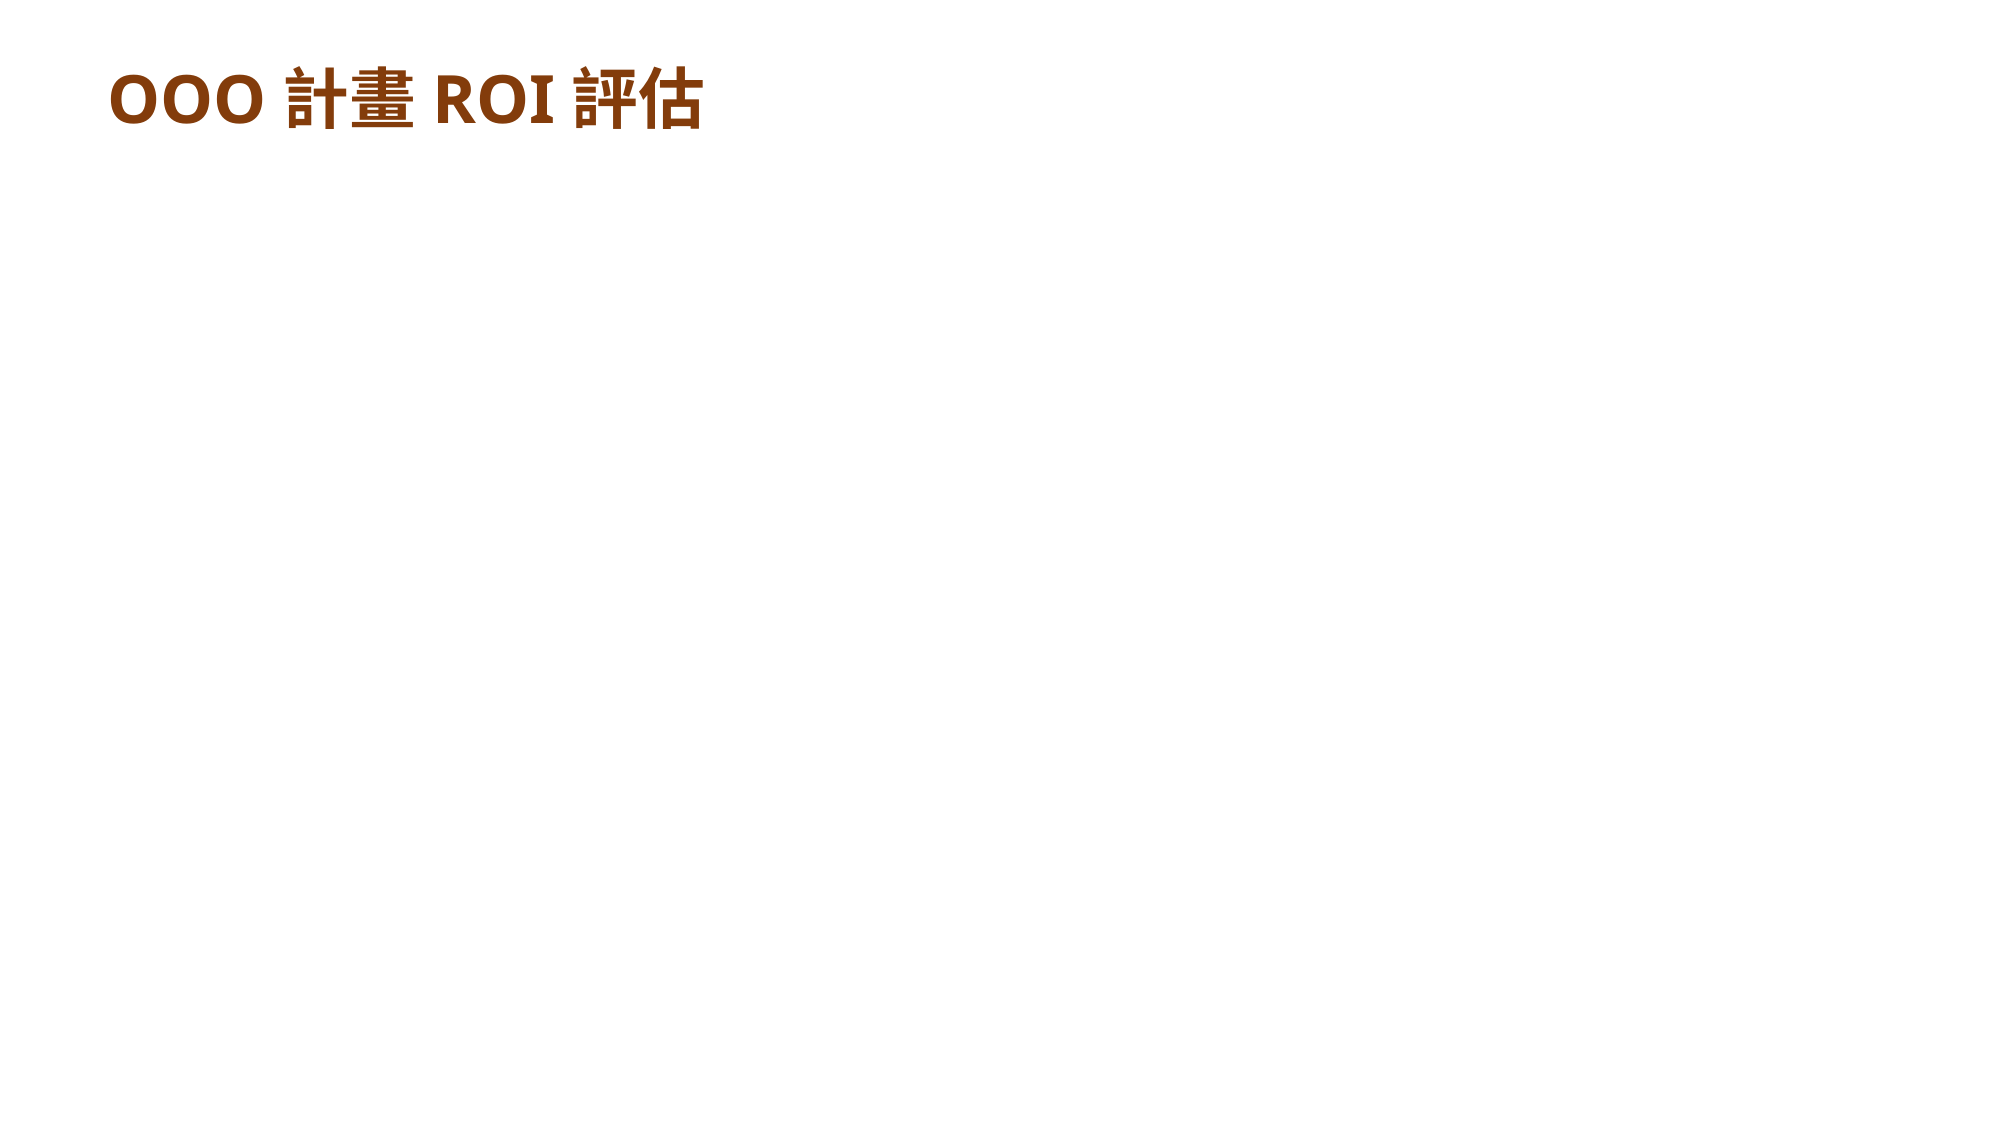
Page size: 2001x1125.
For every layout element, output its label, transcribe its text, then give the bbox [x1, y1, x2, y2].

text_box OOO計畫ROI評估 [92, 49, 1353, 148]
